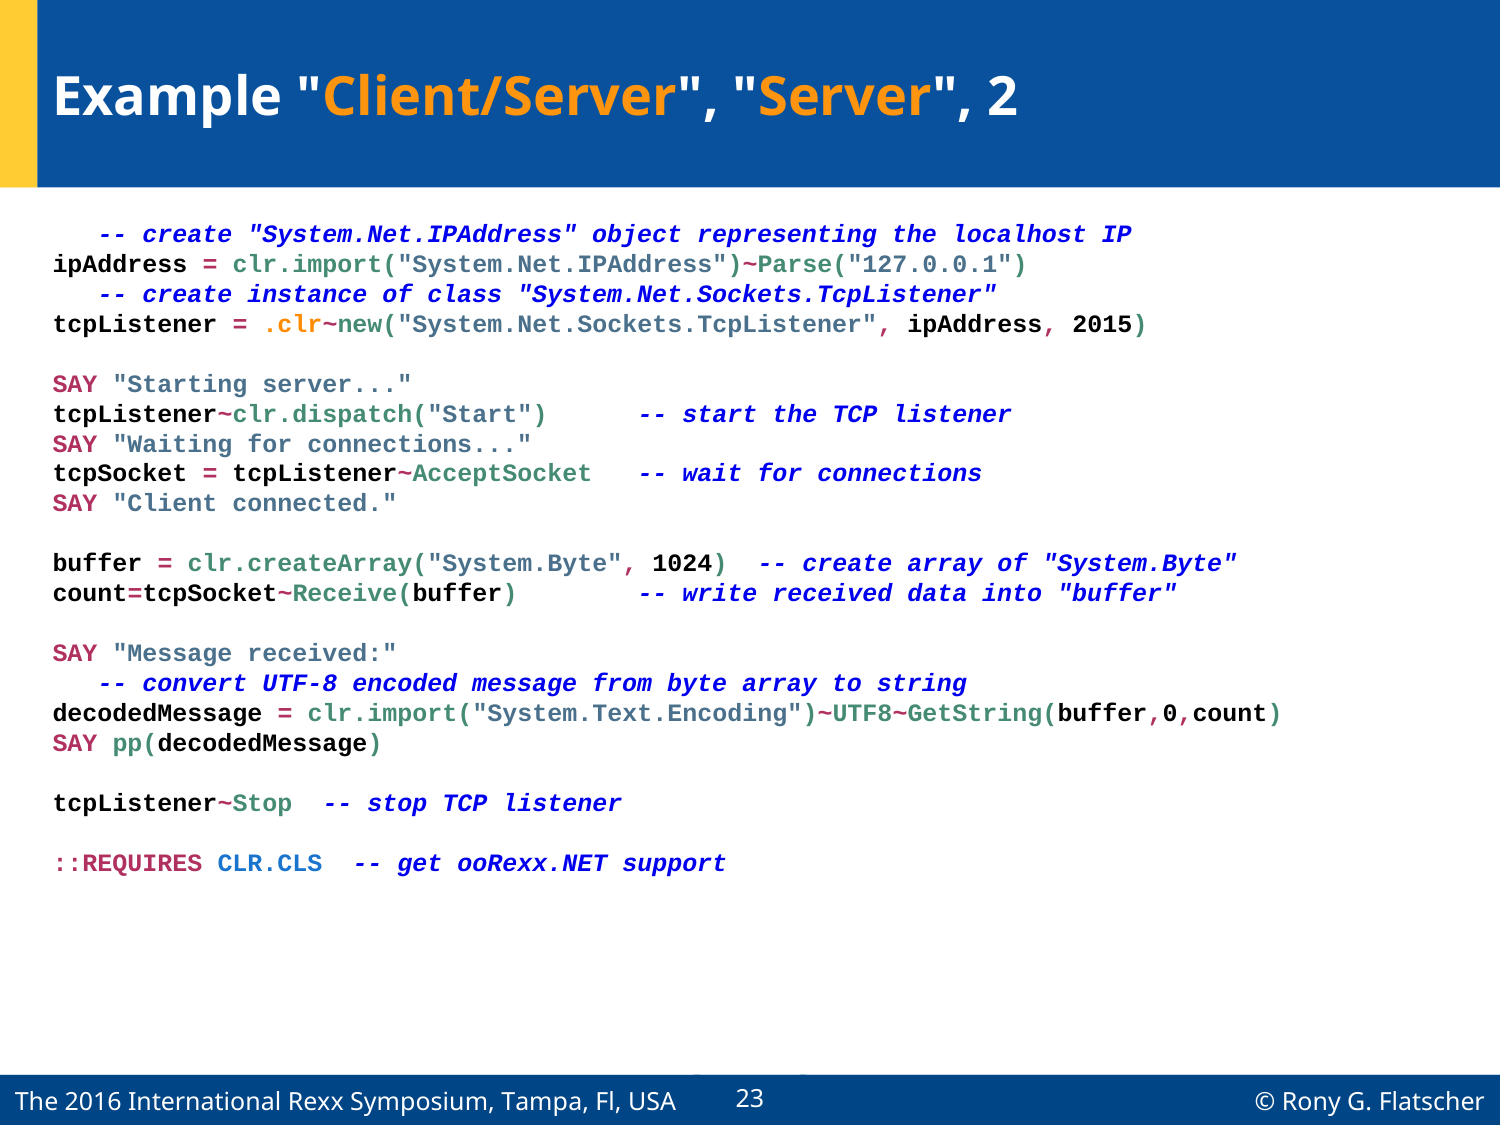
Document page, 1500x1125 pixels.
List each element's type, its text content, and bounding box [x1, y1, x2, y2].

title Example "Client/Server", "Server", 2 [37, 0, 1500, 188]
text_box -- create "System.Net.IPAddress" object representing the localhost IP ipAddress = clr.import("System.Net.IPAddress")~Parse("127.0.0.1") -- create instance of class "System.Net.Sockets.TcpListener" tcpListener = .clr~new("System.Net.Sockets.TcpListener", ipAddress, 2015) SAY "Starting server..." tcpListener~clr.dispatch("Start") -- start the TCP listener SAY "Waiting for connections..." tcpSocket = tcpListener~AcceptSocket -- wait for connections SAY "Client connected." buffer = clr.createArray("System.Byte", 1024) -- create array of "System.Byte" count=tcpSocket~Receive(buffer) -- write received data into "buffer" SAY "Message received:" -- convert UTF-8 encoded message from byte array to string decodedMessage = clr.import("System.Text.Encoding")~UTF8~GetString(buffer,0,count) SAY pp(decodedMessage) tcpListener~Stop -- stop TCP listener ::REQUIRES CLR.CLS -- get ooRexx.NET support [37, 179, 1456, 884]
